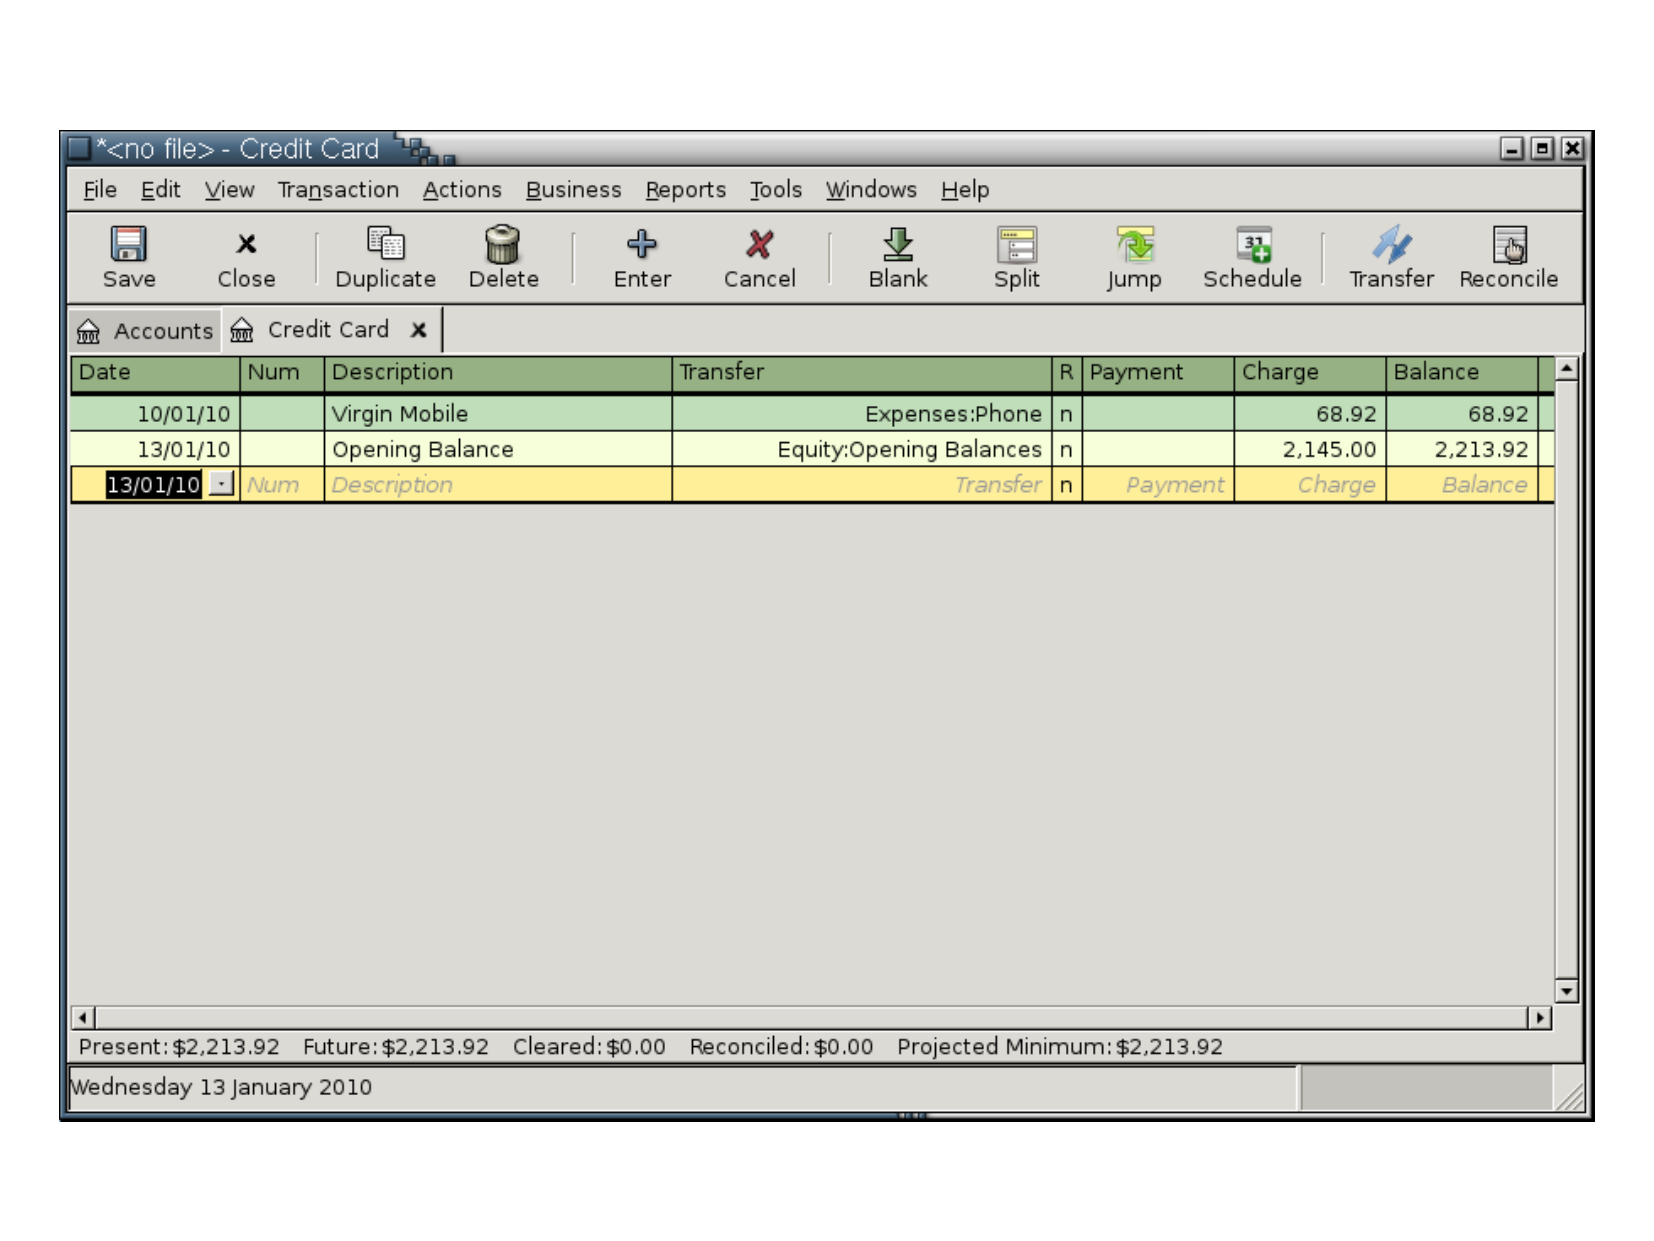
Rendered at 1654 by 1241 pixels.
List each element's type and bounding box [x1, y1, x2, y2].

picture [59, 130, 1595, 1123]
